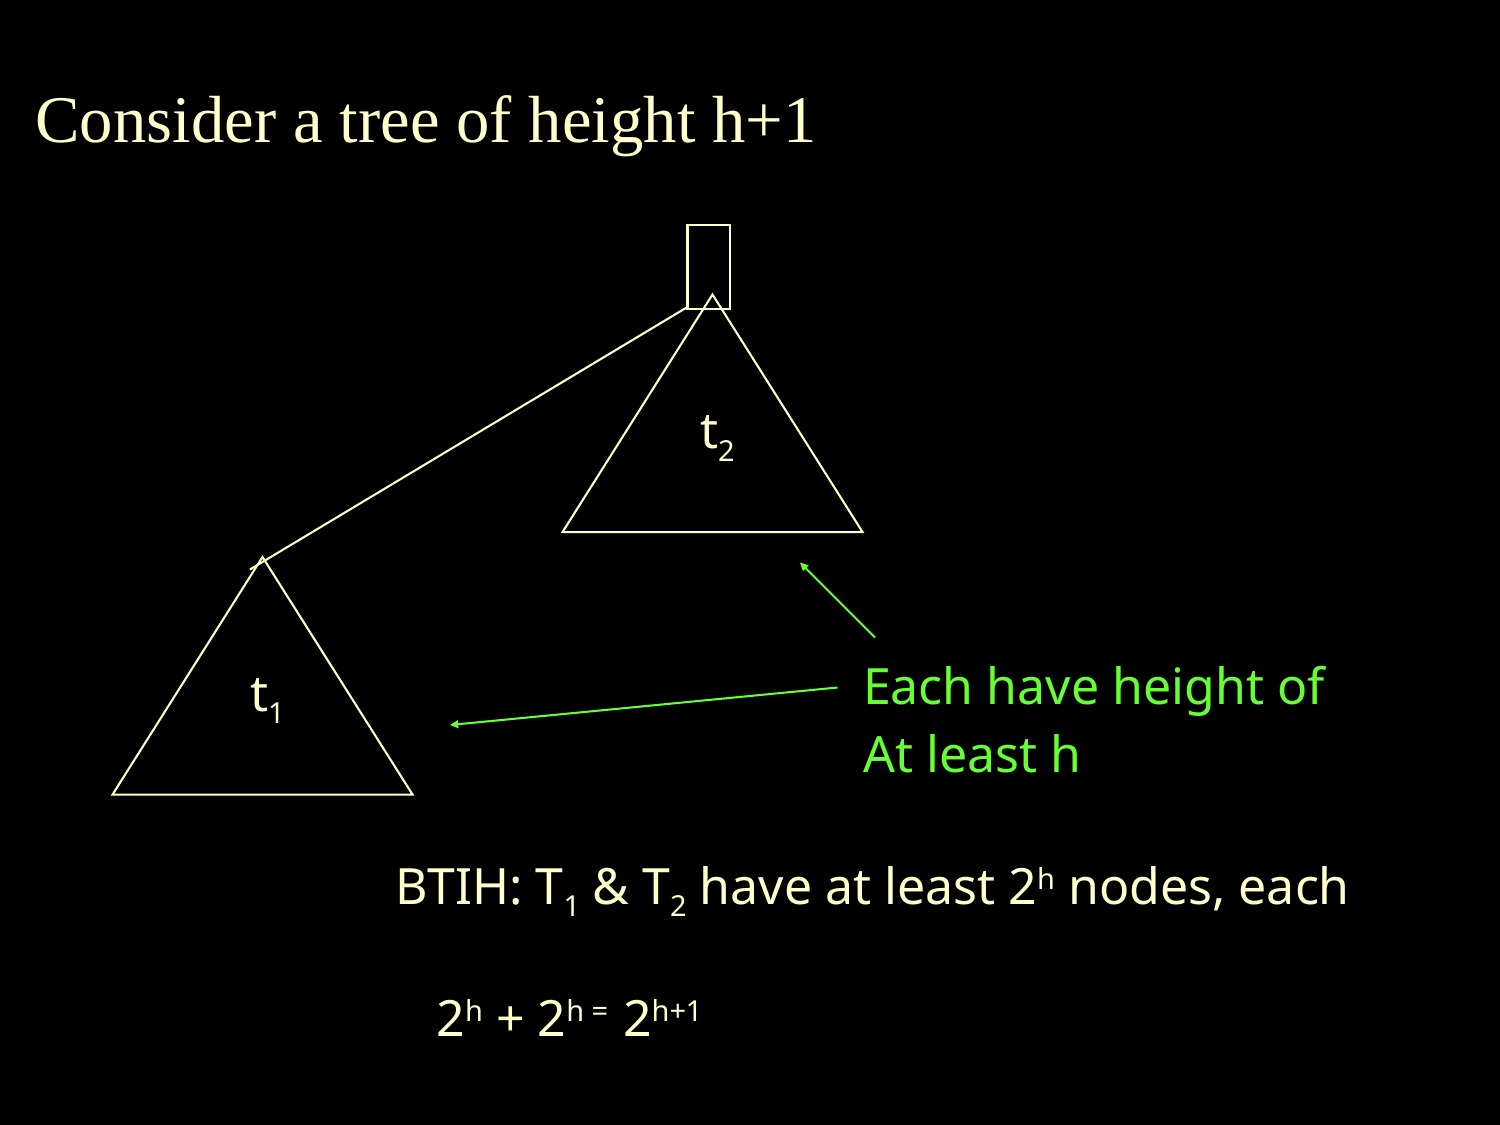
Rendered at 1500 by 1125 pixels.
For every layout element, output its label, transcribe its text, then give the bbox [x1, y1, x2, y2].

list Consider a tree of height h+1 [20, 75, 1480, 213]
text_box 2h + 2h = 2h+1 [408, 974, 731, 1059]
text_box Each have height of At least h [848, 642, 1341, 795]
text_box t1 [235, 649, 300, 740]
text_box BTIH: T1 & T2 have at least 2h nodes, each [380, 842, 1366, 933]
text_box t2 [685, 387, 750, 478]
